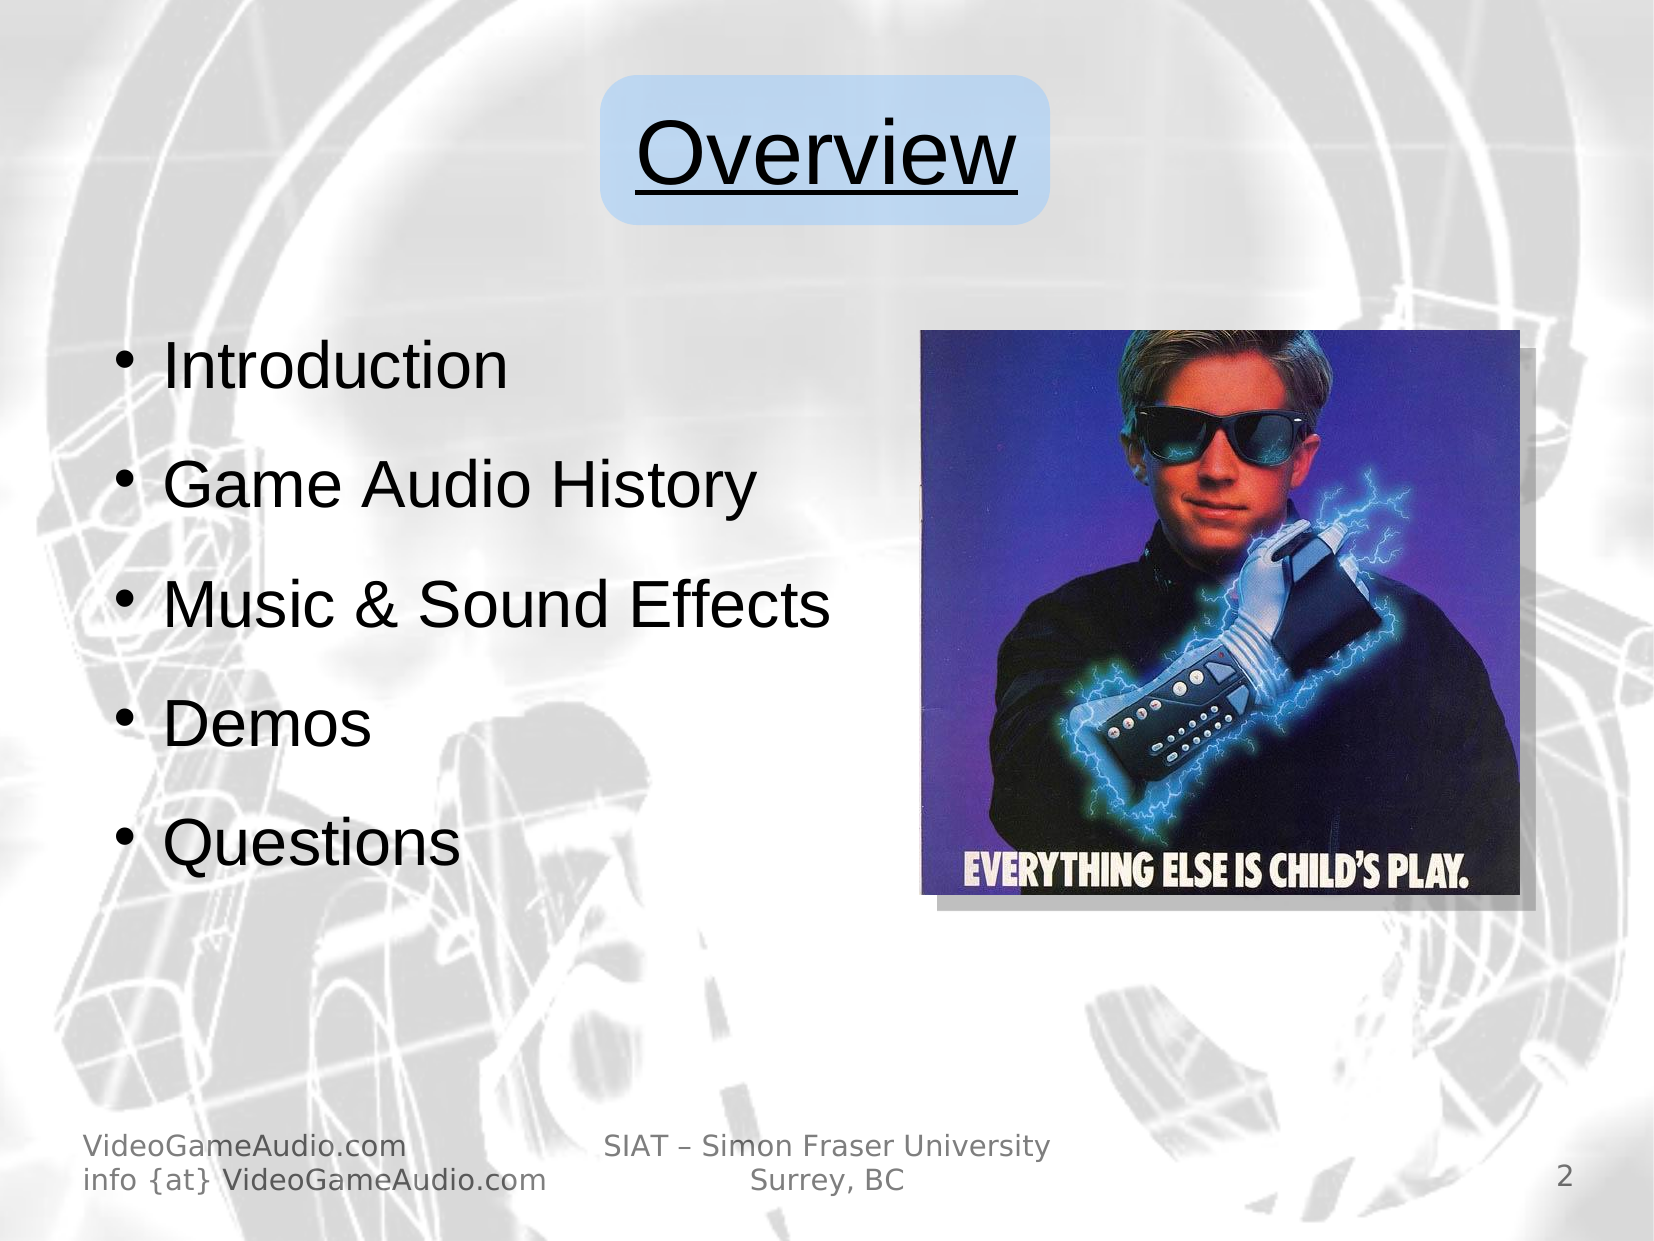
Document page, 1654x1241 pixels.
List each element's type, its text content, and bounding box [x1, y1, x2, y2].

text_box Introduction Game Audio History Music & Sound Effects Demos Questions [98, 316, 1555, 886]
picture [0, 0, 1654, 1241]
title Overview [82, 49, 1571, 257]
